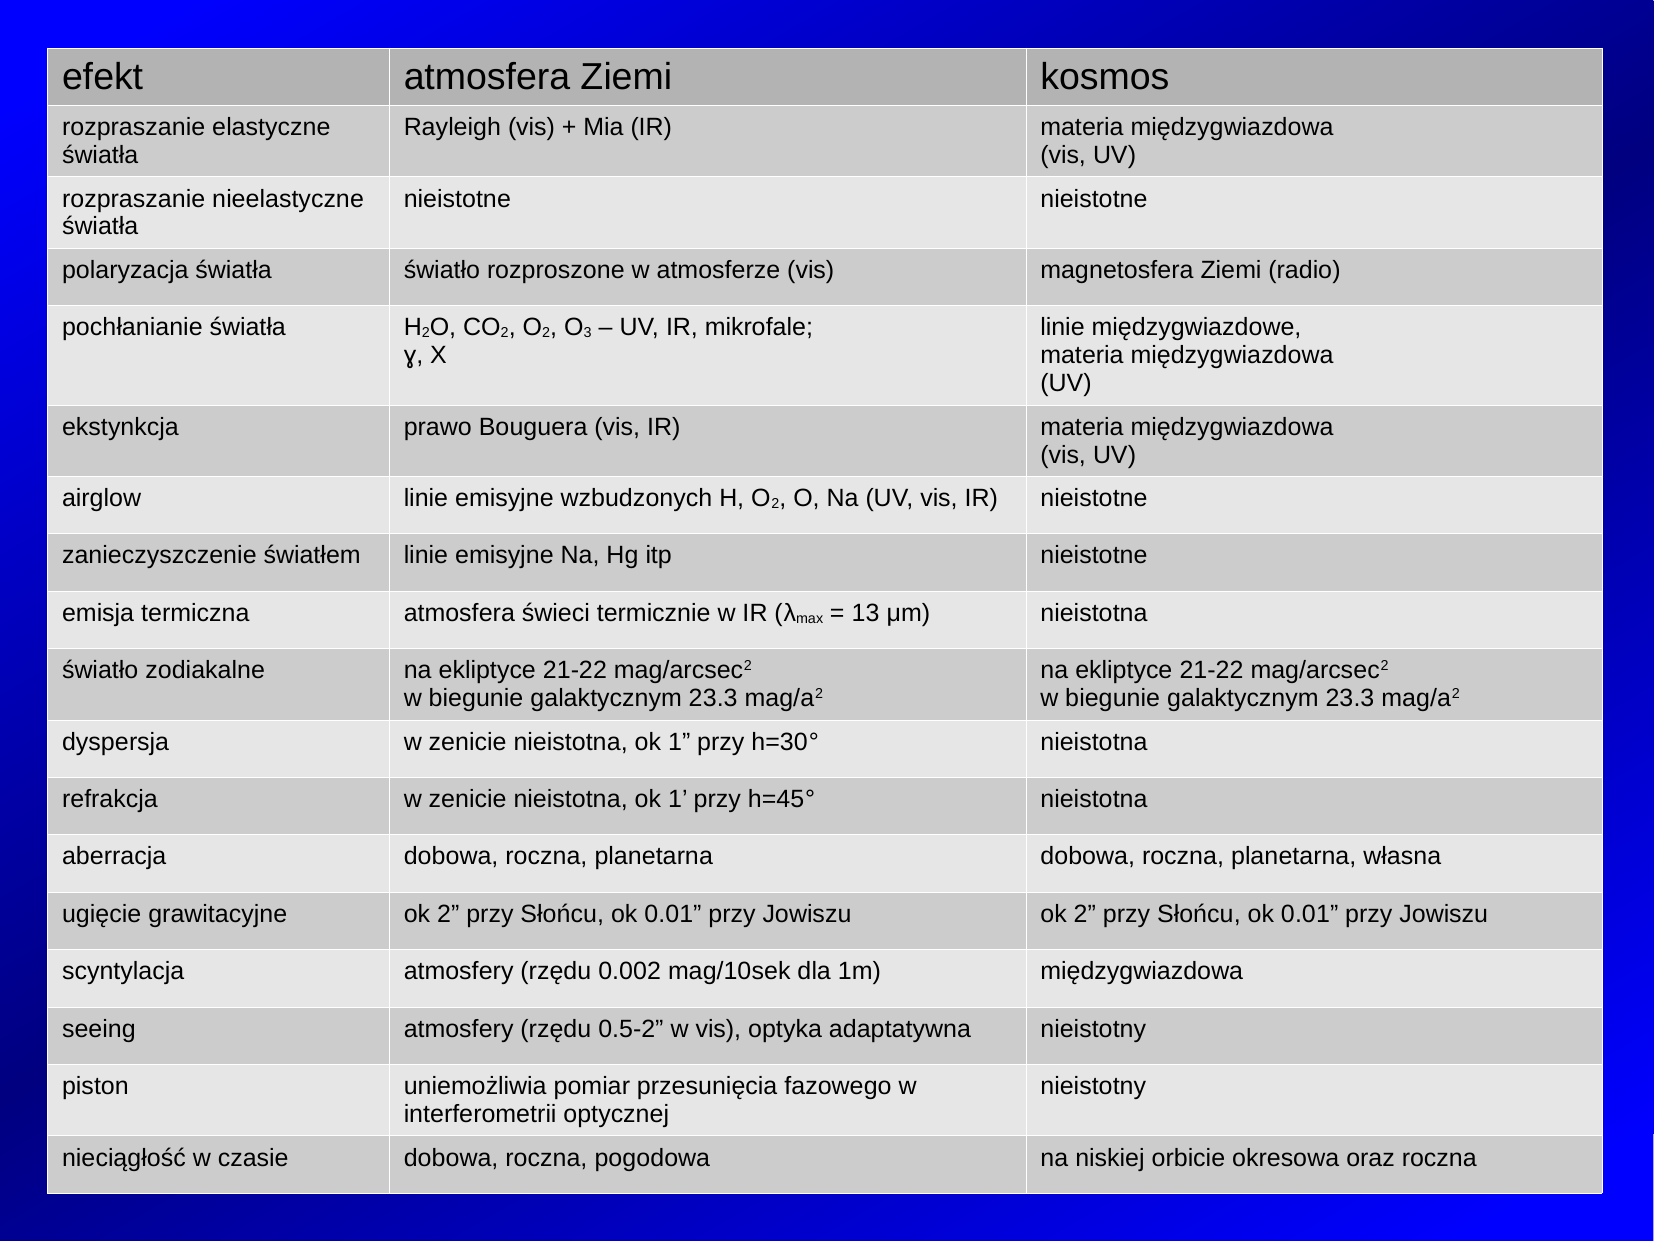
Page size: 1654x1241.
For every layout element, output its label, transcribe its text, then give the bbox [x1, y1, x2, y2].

table_cell rozpraszanie elastyczne światła [48, 106, 389, 176]
table_cell dobowa, roczna, planetarna [390, 835, 1026, 892]
table_cell zanieczyszczenie światłem [48, 534, 389, 591]
table_cell dobowa, roczna, pogodowa [390, 1136, 1026, 1193]
table_cell na niskiej orbicie okresowa oraz roczna [1027, 1136, 1602, 1193]
table_cell polaryzacja światła [48, 249, 389, 305]
table_cell w zenicie nieistotna, ok 1’ przy h=45° [390, 778, 1026, 834]
table_cell H2O, CO2, O2, O3 – UV, IR, mikrofale; ɣ, X [390, 306, 1026, 405]
table_cell ok 2” przy Słońcu, ok 0.01” przy Jowiszu [1027, 893, 1602, 949]
table_cell materia międzygwiazdowa (vis, UV) [1027, 106, 1602, 176]
table_cell nieistotny [1027, 1008, 1602, 1064]
table_cell w zenicie nieistotna, ok 1” przy h=30° [390, 721, 1026, 777]
table_cell atmosfery (rzędu 0.002 mag/10sek dla 1m) [390, 950, 1026, 1007]
table_cell prawo Bouguera (vis, IR) [390, 406, 1026, 476]
table_cell piston [48, 1065, 389, 1135]
table_cell nieistotne [1027, 177, 1602, 248]
table_cell na ekliptyce 21-22 mag/arcsec2 w biegunie galaktycznym 23.3 mag/a2 [390, 649, 1026, 720]
table_cell rozpraszanie nieelastyczne światła [48, 177, 389, 248]
table_cell ugięcie grawitacyjne [48, 893, 389, 949]
table_cell światło rozproszone w atmosferze (vis) [390, 249, 1026, 305]
table_cell linie emisyjne Na, Hg itp [390, 534, 1026, 591]
table_cell nieistotny [1027, 1065, 1602, 1135]
table_cell nieistotne [1027, 477, 1602, 533]
table_cell na ekliptyce 21-22 mag/arcsec2 w biegunie galaktycznym 23.3 mag/a2 [1027, 649, 1602, 720]
table_header kosmos [1027, 49, 1602, 105]
table_cell aberracja [48, 835, 389, 892]
table_cell nieistotna [1027, 592, 1602, 648]
table_cell nieistotna [1027, 778, 1602, 834]
table_cell airglow [48, 477, 389, 533]
table_cell nieistotne [390, 177, 1026, 248]
table_cell linie międzygwiazdowe, materia międzygwiazdowa (UV) [1027, 306, 1602, 405]
table_header efekt [48, 49, 389, 105]
table_cell linie emisyjne wzbudzonych H, O2, O, Na (UV, vis, IR) [390, 477, 1026, 533]
table_cell dobowa, roczna, planetarna, własna [1027, 835, 1602, 892]
table_cell materia międzygwiazdowa (vis, UV) [1027, 406, 1602, 476]
table_cell atmosfery (rzędu 0.5-2” w vis), optyka adaptatywna [390, 1008, 1026, 1064]
table_cell ekstynkcja [48, 406, 389, 476]
table_cell światło zodiakalne [48, 649, 389, 720]
table_cell dyspersja [48, 721, 389, 777]
table_cell uniemożliwia pomiar przesunięcia fazowego w interferometrii optycznej [390, 1065, 1026, 1135]
table_cell pochłanianie światła [48, 306, 389, 405]
table_header atmosfera Ziemi [390, 49, 1026, 105]
table_cell refrakcja [48, 778, 389, 834]
table_cell atmosfera świeci termicznie w IR (λmax = 13 μm) [390, 592, 1026, 648]
table_cell nieistotna [1027, 721, 1602, 777]
table_cell seeing [48, 1008, 389, 1064]
table_cell emisja termiczna [48, 592, 389, 648]
table_cell nieciągłość w czasie [48, 1136, 389, 1193]
table_cell Rayleigh (vis) + Mia (IR) [390, 106, 1026, 176]
table_cell międzygwiazdowa [1027, 950, 1602, 1007]
table_cell nieistotne [1027, 534, 1602, 591]
table_cell scyntylacja [48, 950, 389, 1007]
table_cell magnetosfera Ziemi (radio) [1027, 249, 1602, 305]
table_cell ok 2” przy Słońcu, ok 0.01” przy Jowiszu [390, 893, 1026, 949]
